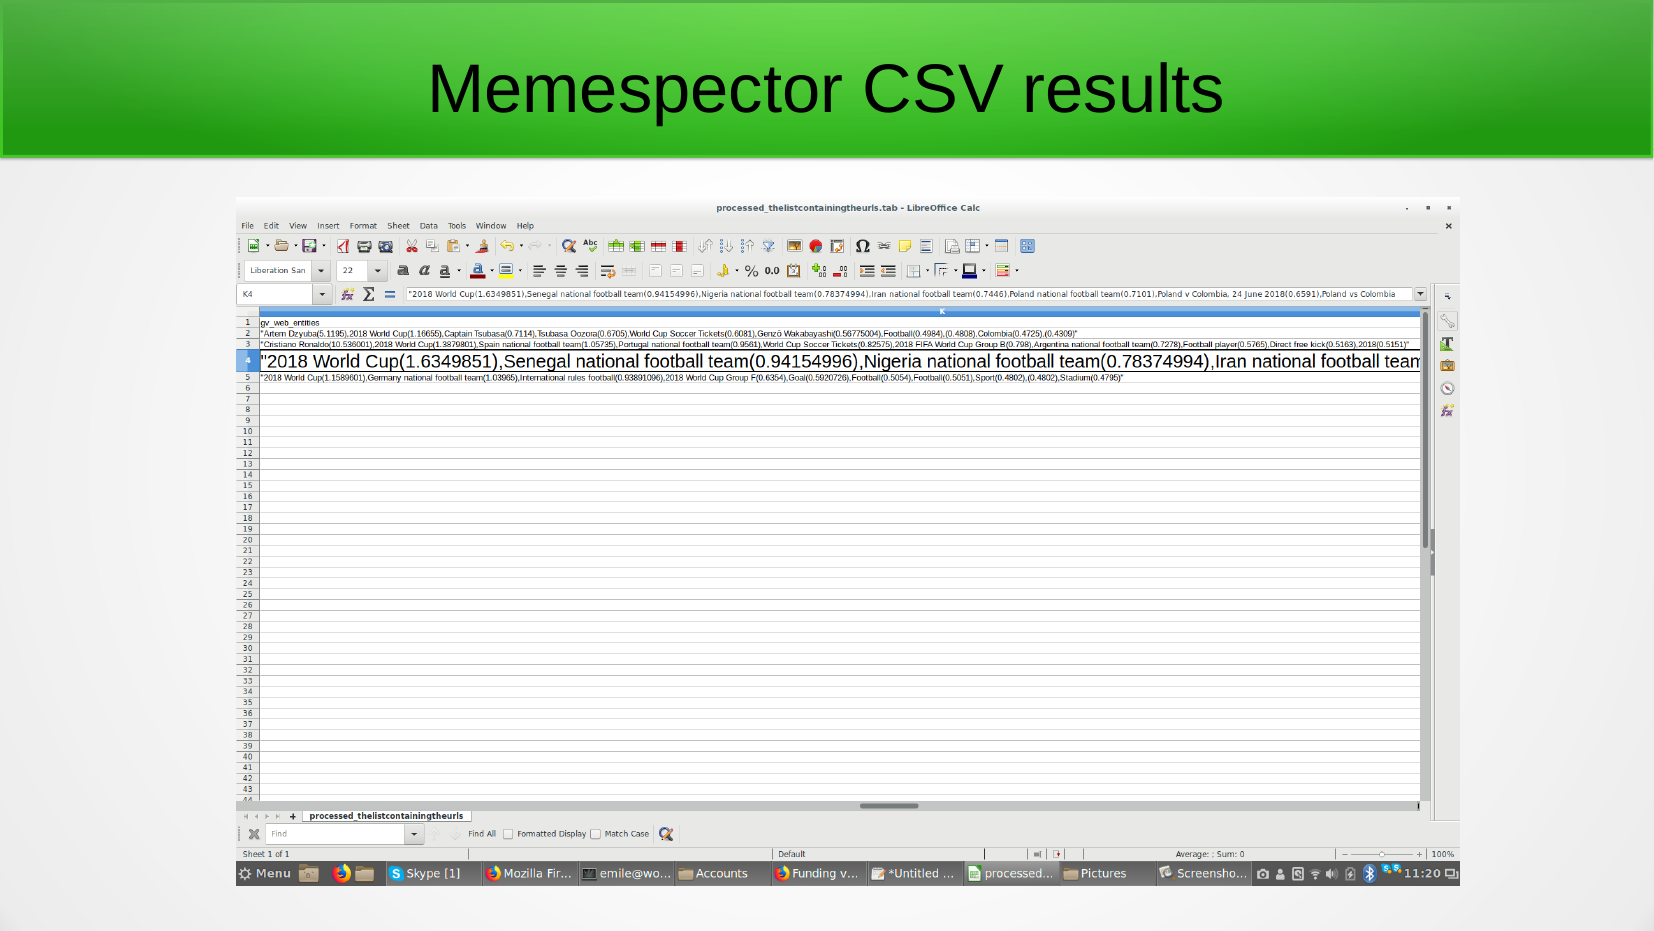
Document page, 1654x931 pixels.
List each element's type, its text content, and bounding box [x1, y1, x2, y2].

picture [236, 197, 1460, 886]
title Memespector CSV results [82, 35, 1571, 142]
